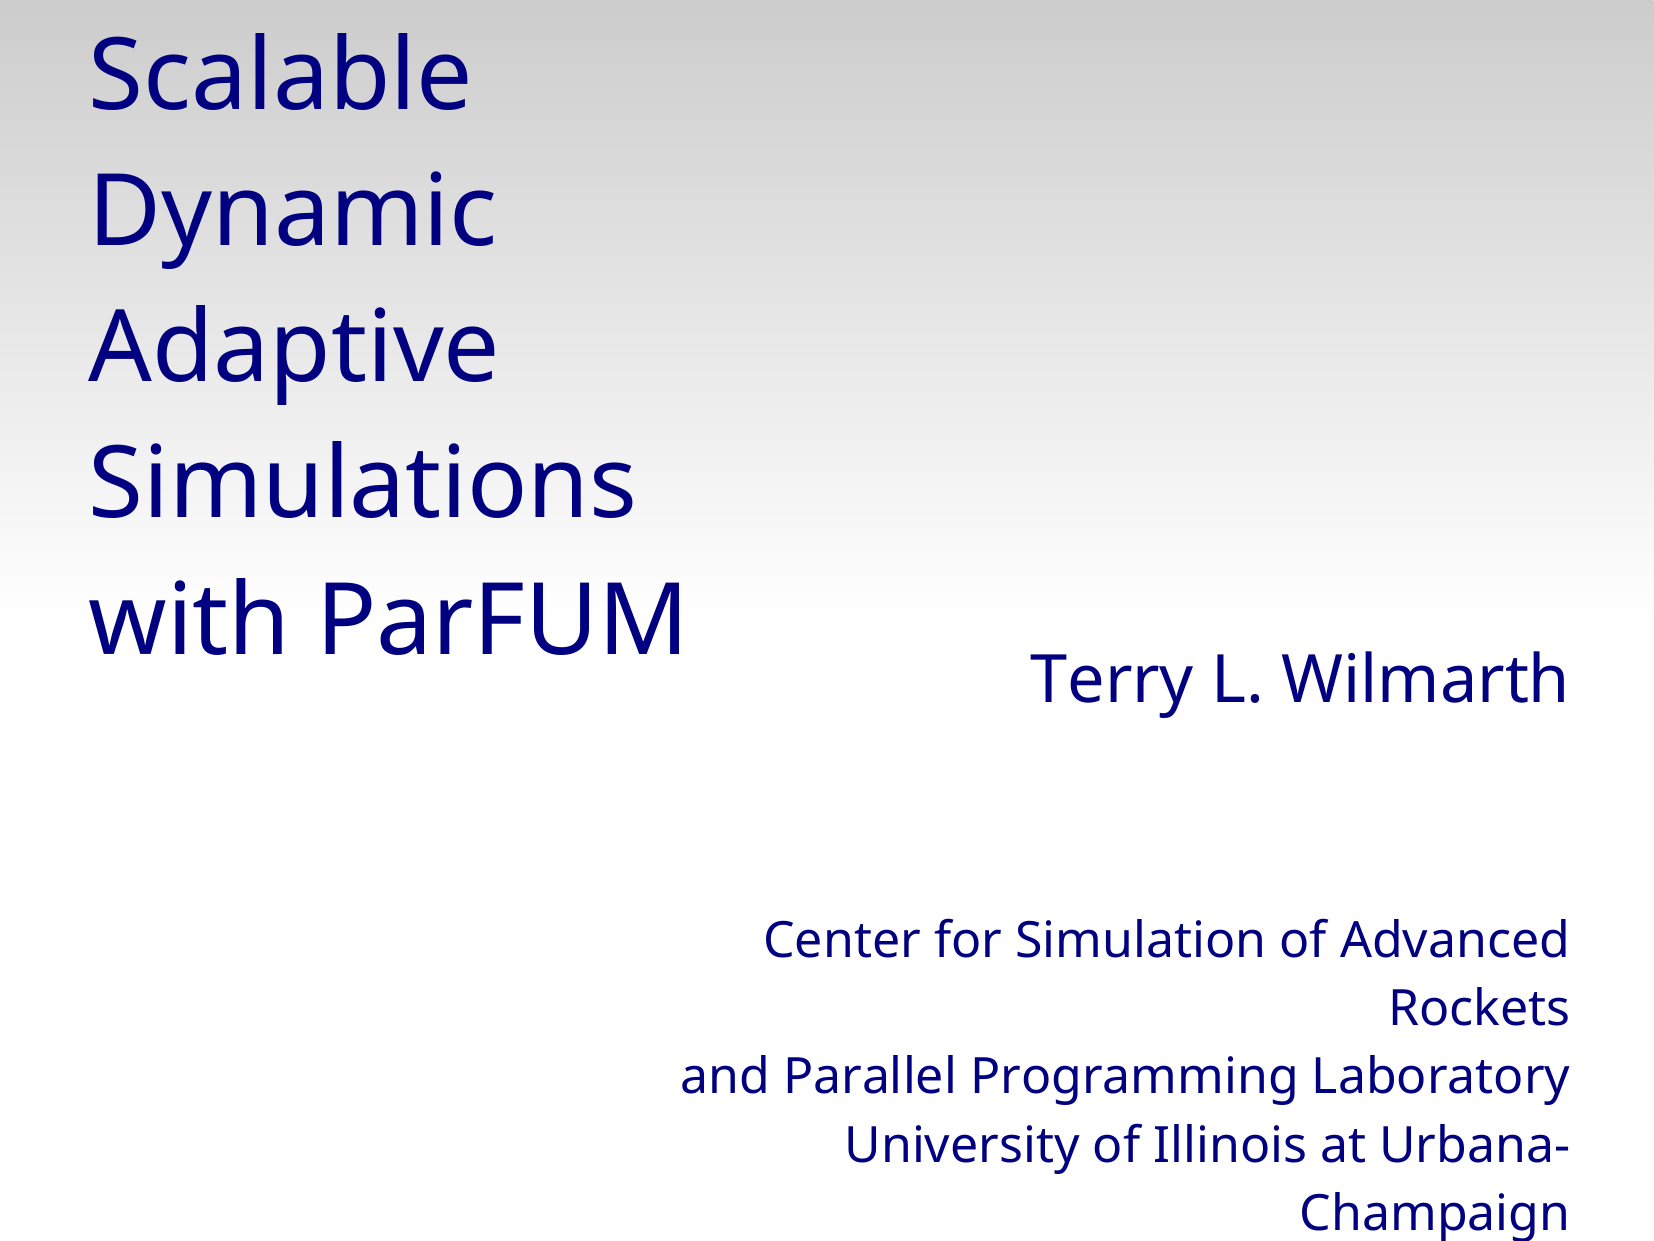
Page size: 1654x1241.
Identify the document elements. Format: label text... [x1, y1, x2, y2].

subtitle Terry L. Wilmarth Center for Simulation of Advanced Rockets and Parallel Programming Laboratory University of Illinois at Urbana-Champaign [580, 675, 1571, 1202]
title Scalable Dynamic Adaptive Simulations with ParFUM [88, 37, 826, 648]
